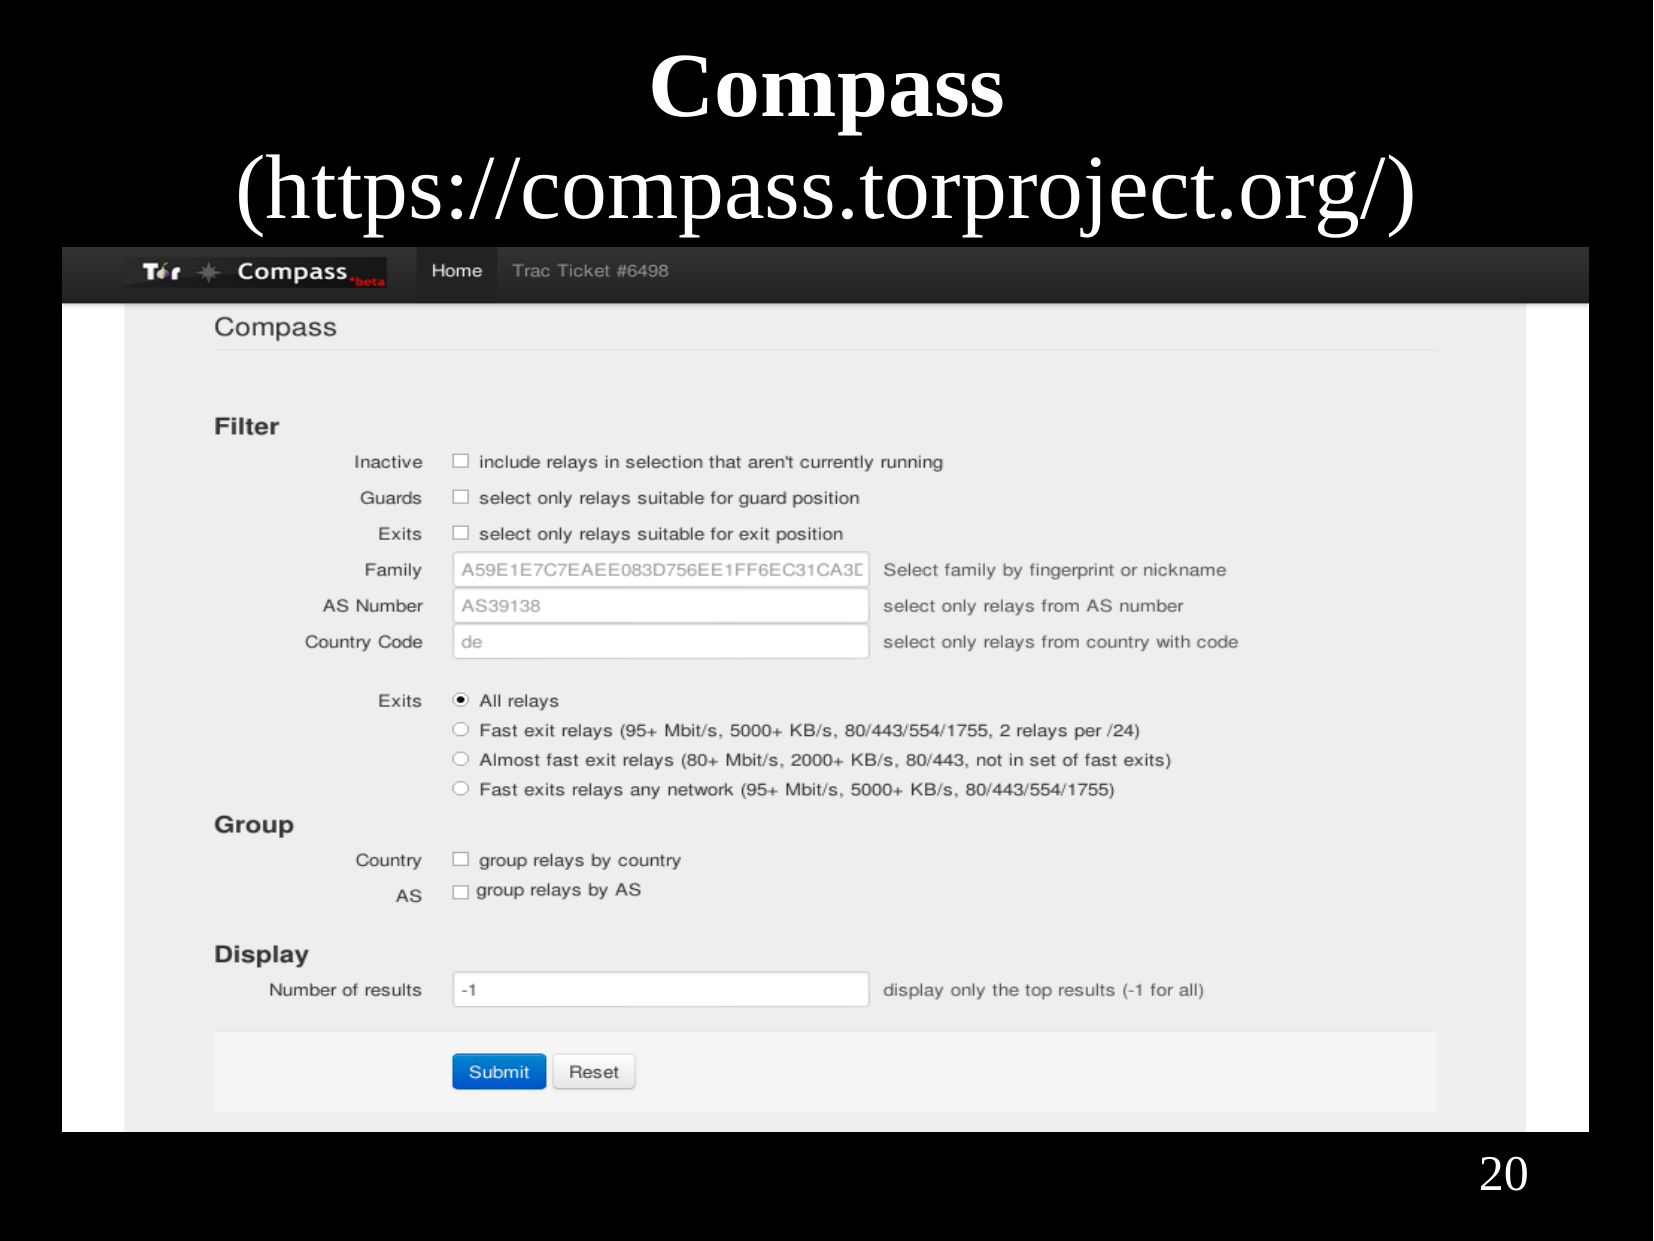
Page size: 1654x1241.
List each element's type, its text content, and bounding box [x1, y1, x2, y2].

picture [62, 247, 1589, 1132]
title Compass (https://compass.torproject.org/) [121, 0, 1534, 247]
